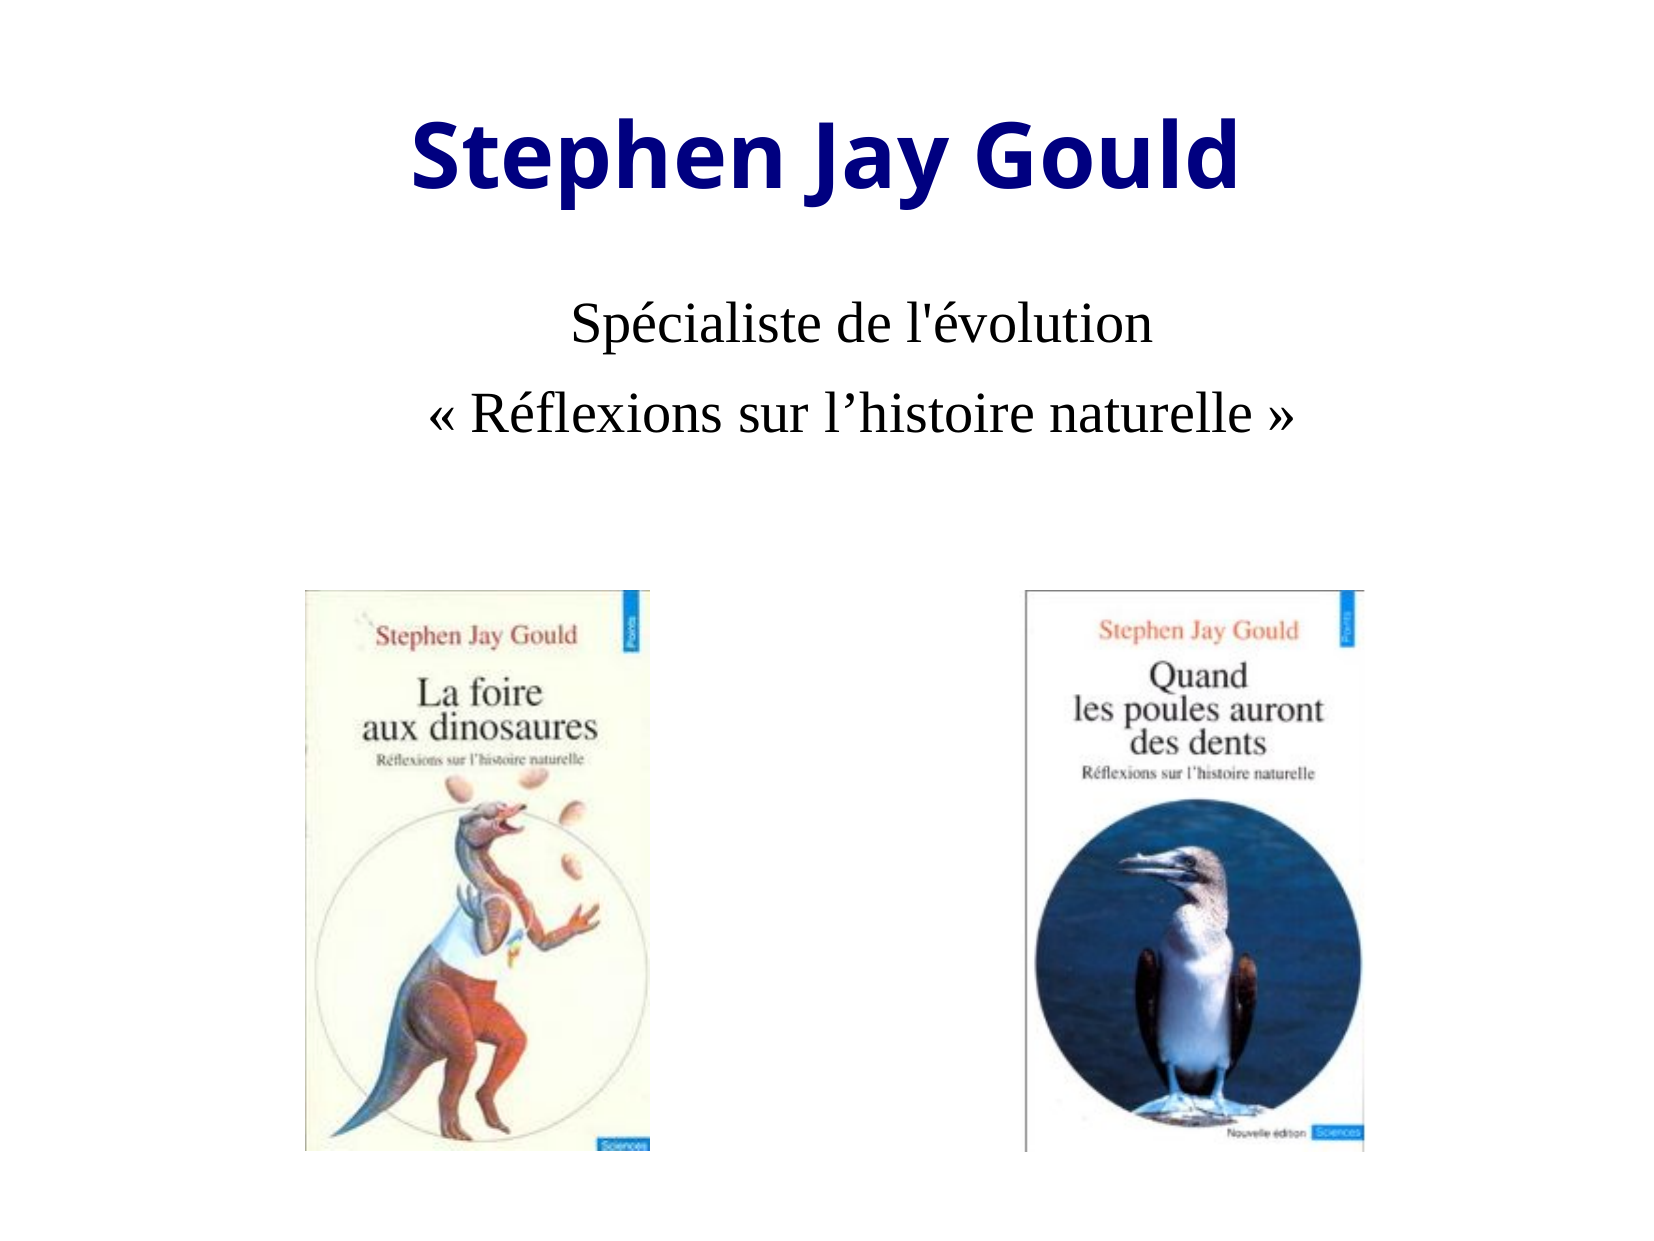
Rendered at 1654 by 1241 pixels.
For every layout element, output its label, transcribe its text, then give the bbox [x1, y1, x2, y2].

picture [305, 590, 650, 1151]
title Stephen Jay Gould [82, 56, 1571, 250]
picture [915, 590, 1477, 1152]
list Spécialiste de l'évolution « Réflexions sur l’histoire naturelle » [82, 290, 1571, 1094]
